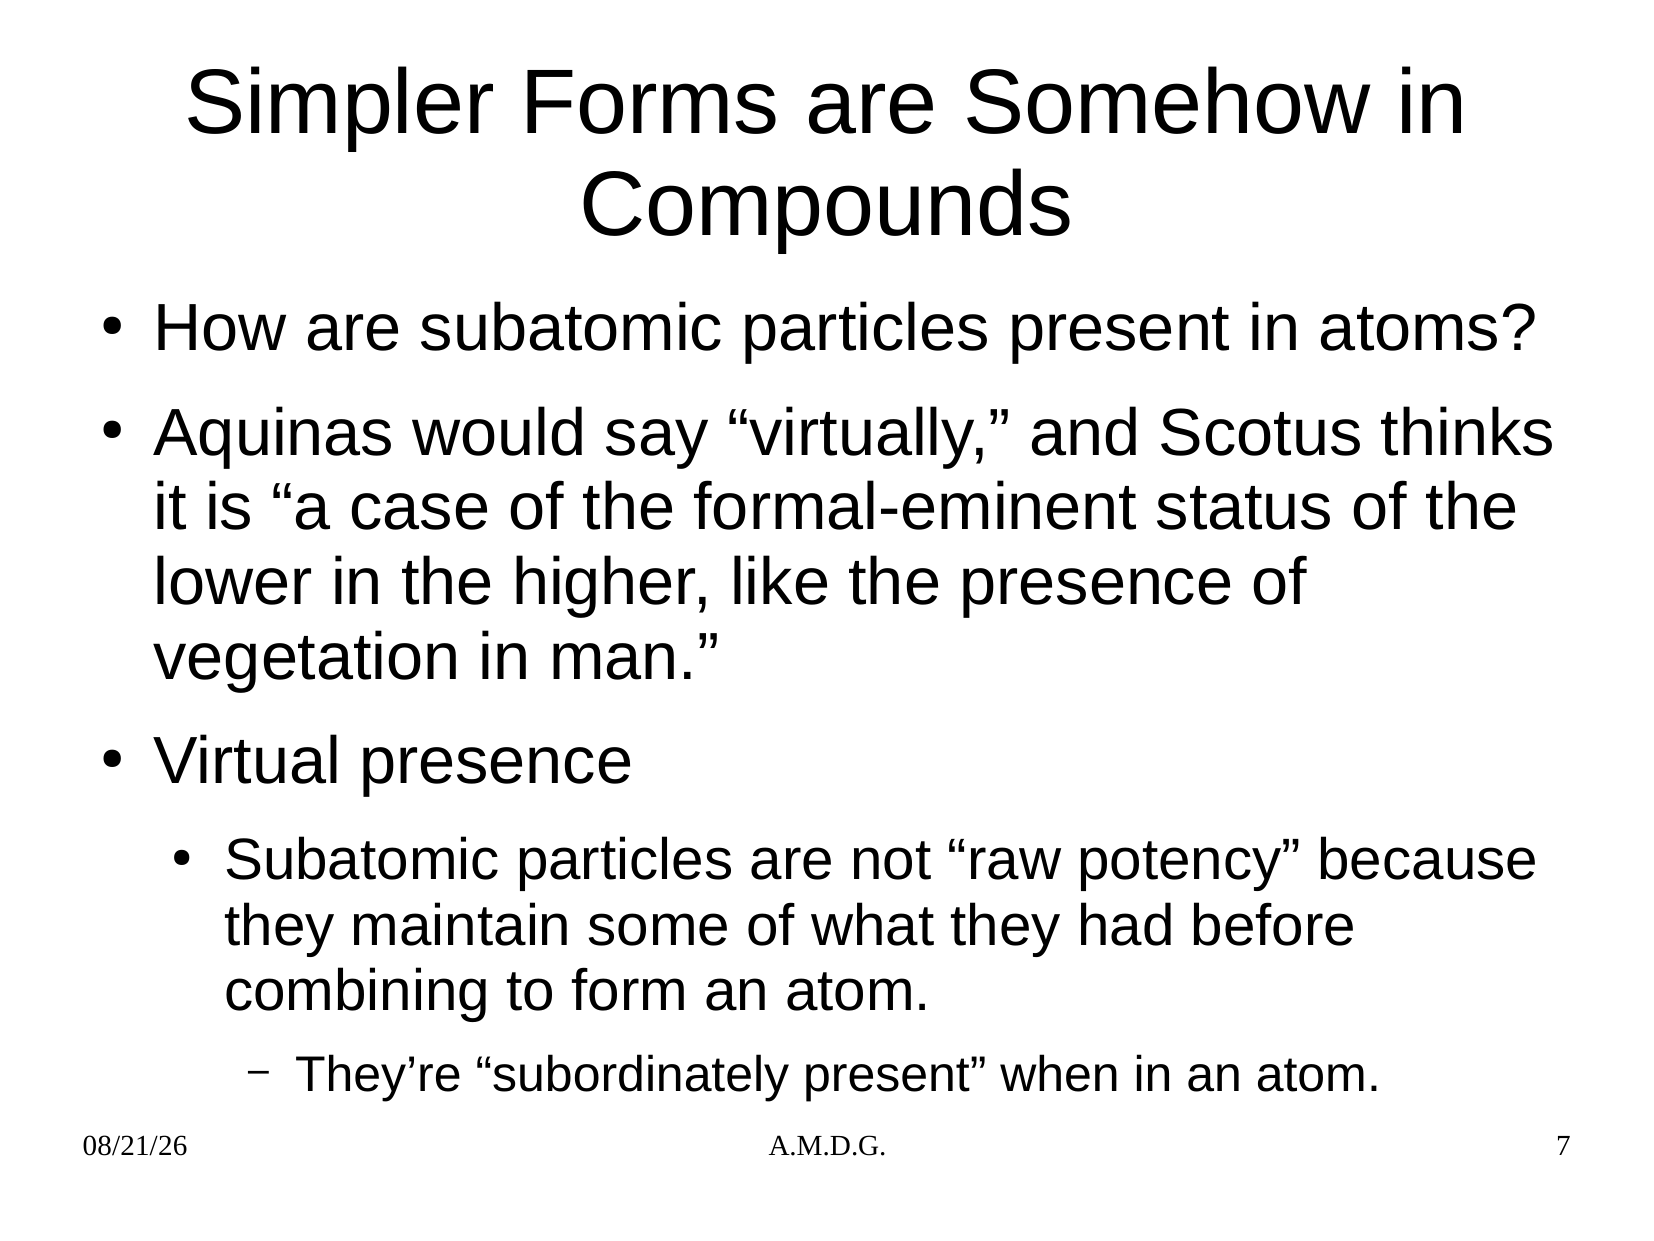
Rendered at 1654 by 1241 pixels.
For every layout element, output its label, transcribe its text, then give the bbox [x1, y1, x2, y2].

title Simpler Forms are Somehow in Compounds [82, 49, 1571, 257]
list How are subatomic particles present in atoms? Aquinas would say “virtually,” and Scotus thinks it is “a case of the formal-eminent status of the lower in the higher, like the presence of vegetation in man.” Virtual presence Subatomic particles are not “raw potency” because they maintain some of what they had before combining to form an atom. They’re “subordinately present” when in an atom. [82, 290, 1571, 1109]
